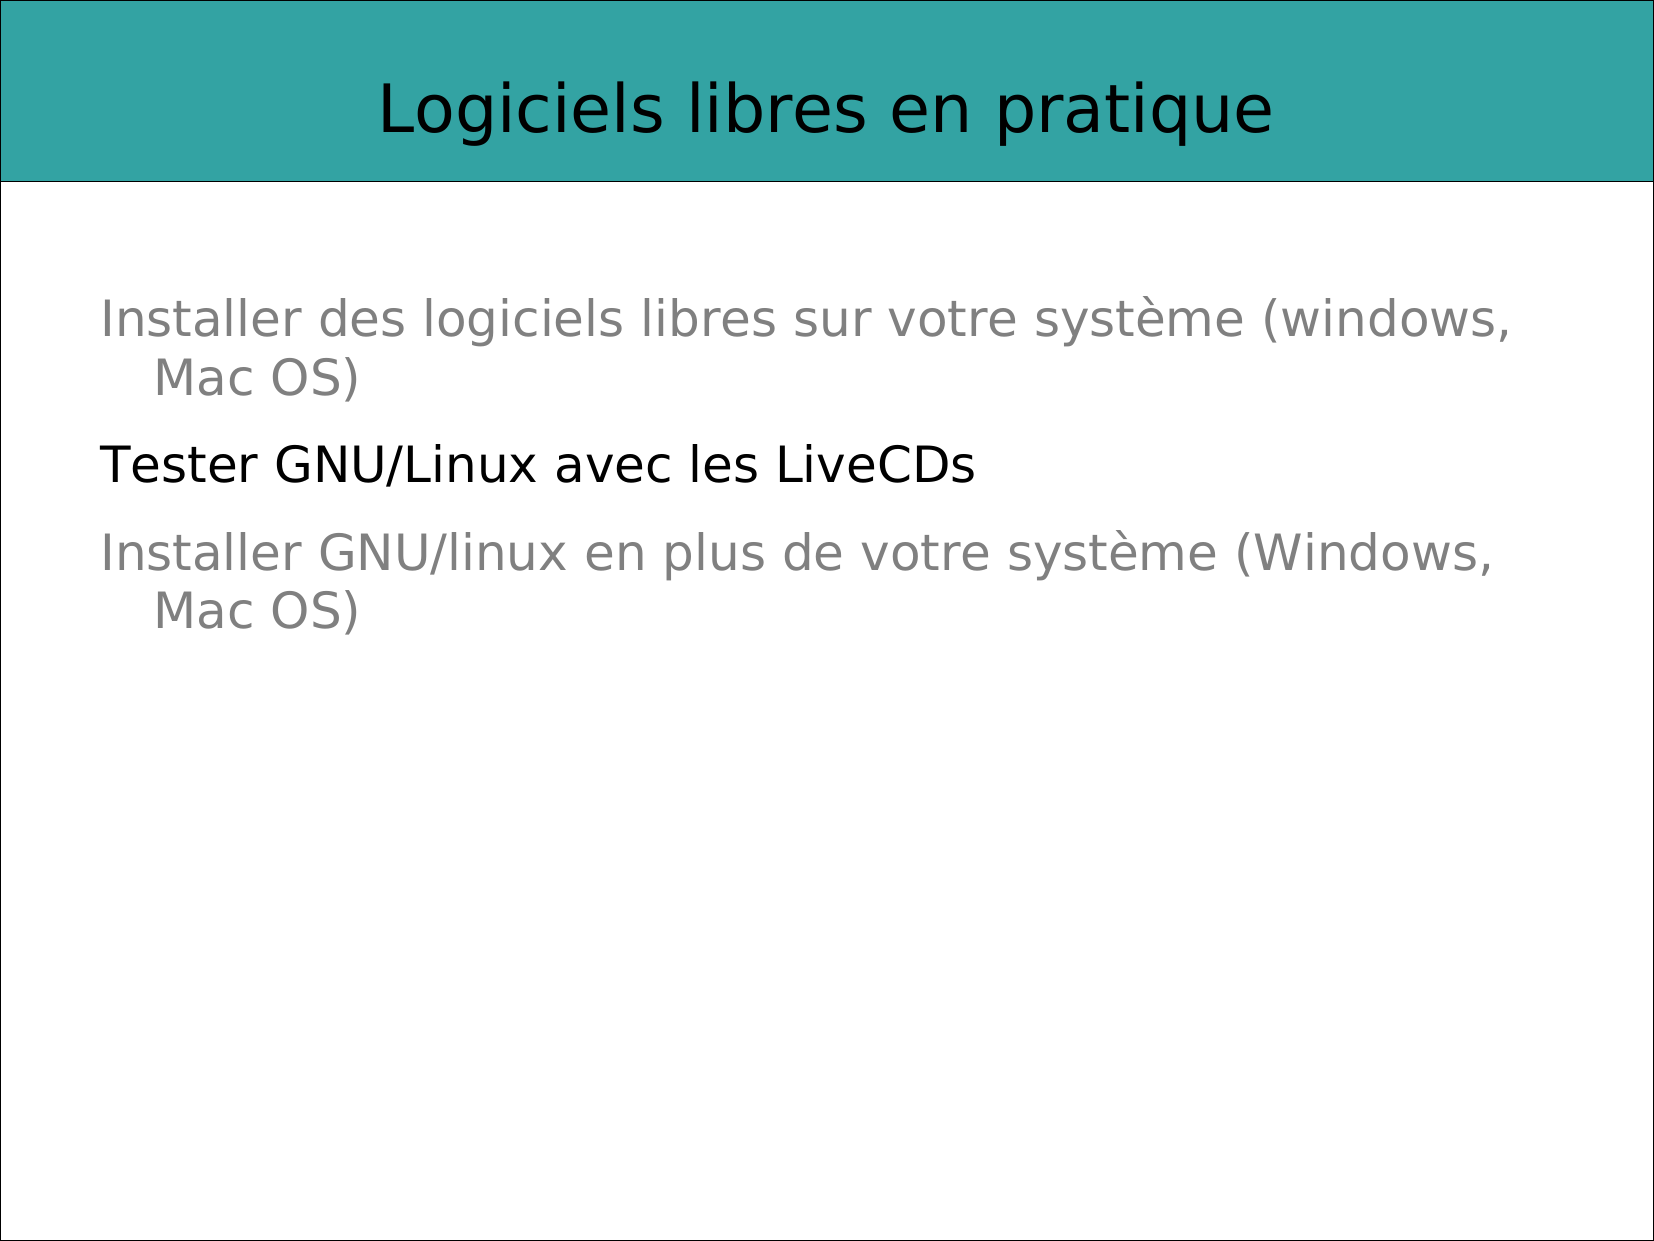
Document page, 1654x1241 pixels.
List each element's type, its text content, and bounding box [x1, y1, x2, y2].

list Installer des logiciels libres sur votre système (windows, Mac OS) Tester GNU/Linux avec les LiveCDs Installer GNU/linux en plus de votre système (Windows, Mac OS) [82, 290, 1571, 1109]
title Logiciels libres en pratique [82, 49, 1571, 170]
